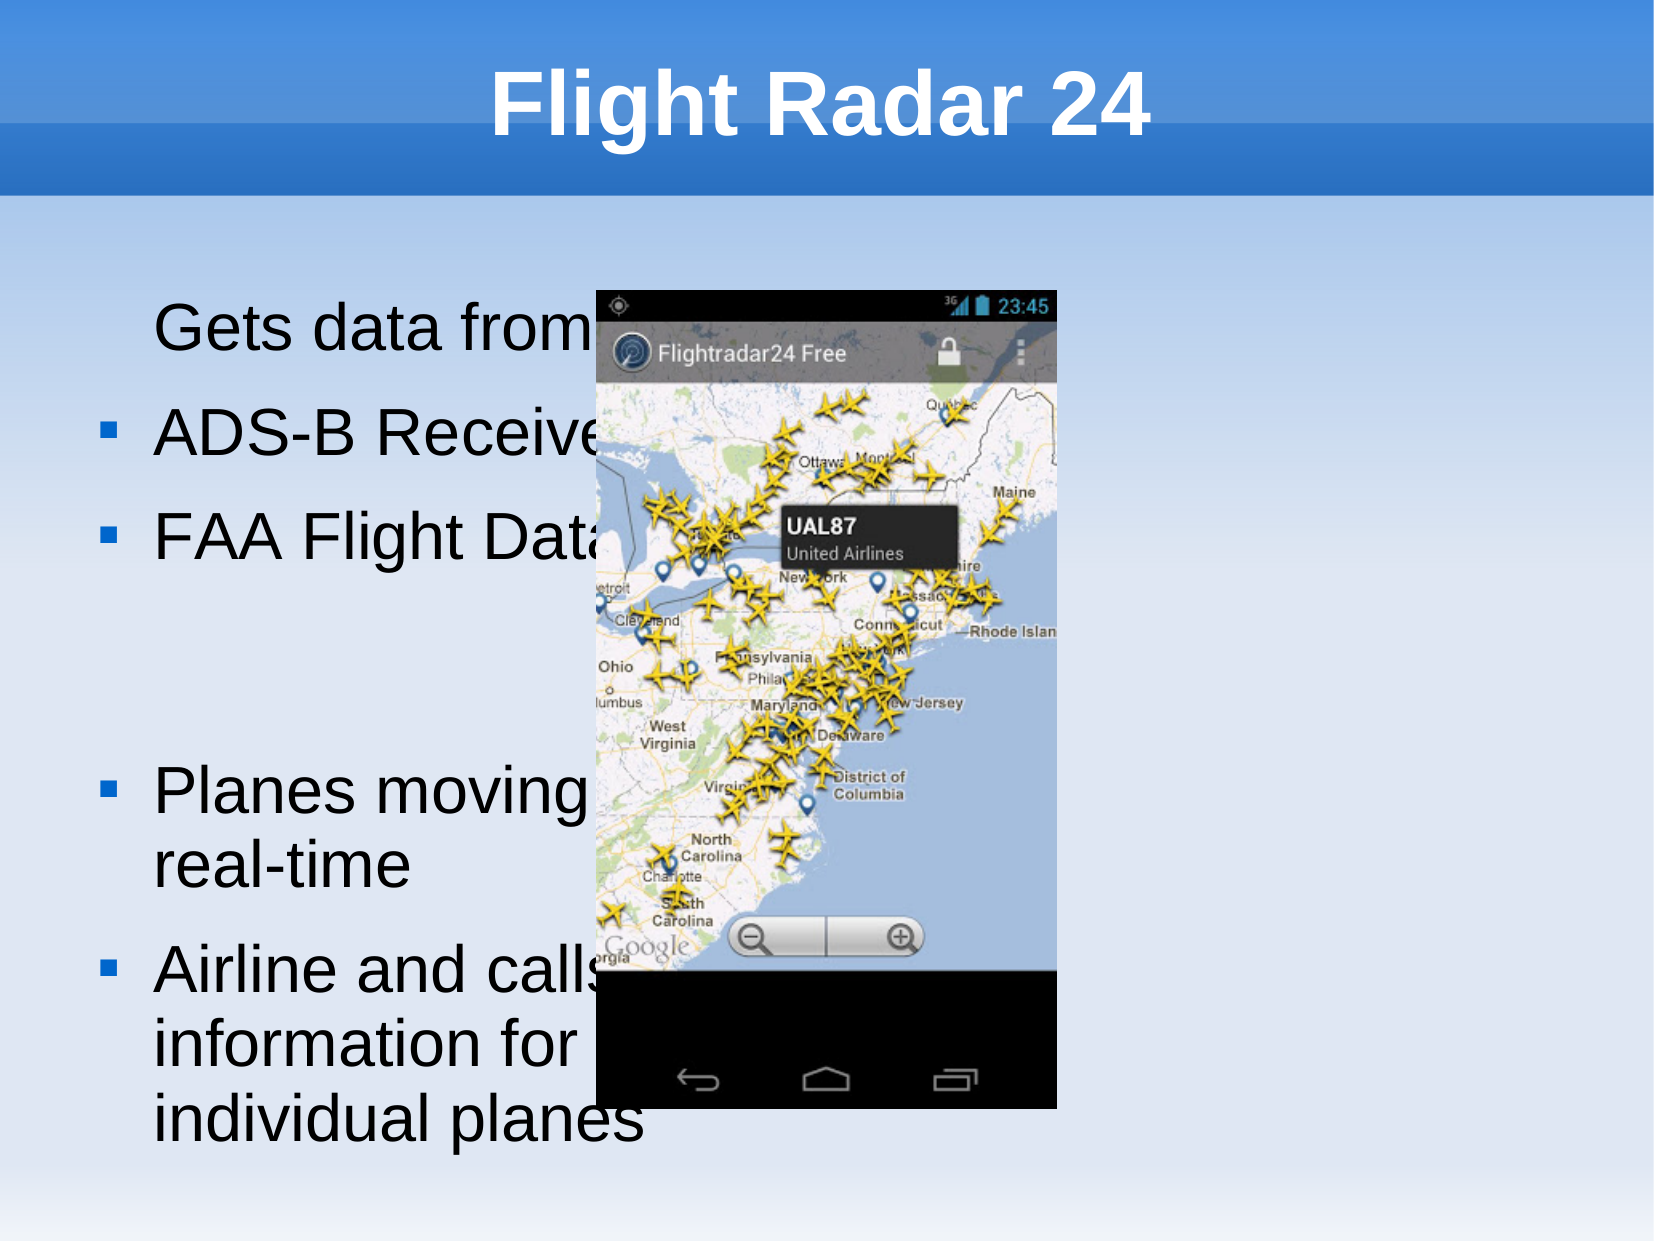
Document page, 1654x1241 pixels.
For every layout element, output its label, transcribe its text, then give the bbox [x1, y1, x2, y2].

title Flight Radar 24 [76, 0, 1565, 208]
picture [0, 0, 1654, 1241]
list Gets data from: ADS-B Receivers FAA Flight Data Planes moving in real-time Airline and callsign information for individual planes [82, 290, 809, 1157]
